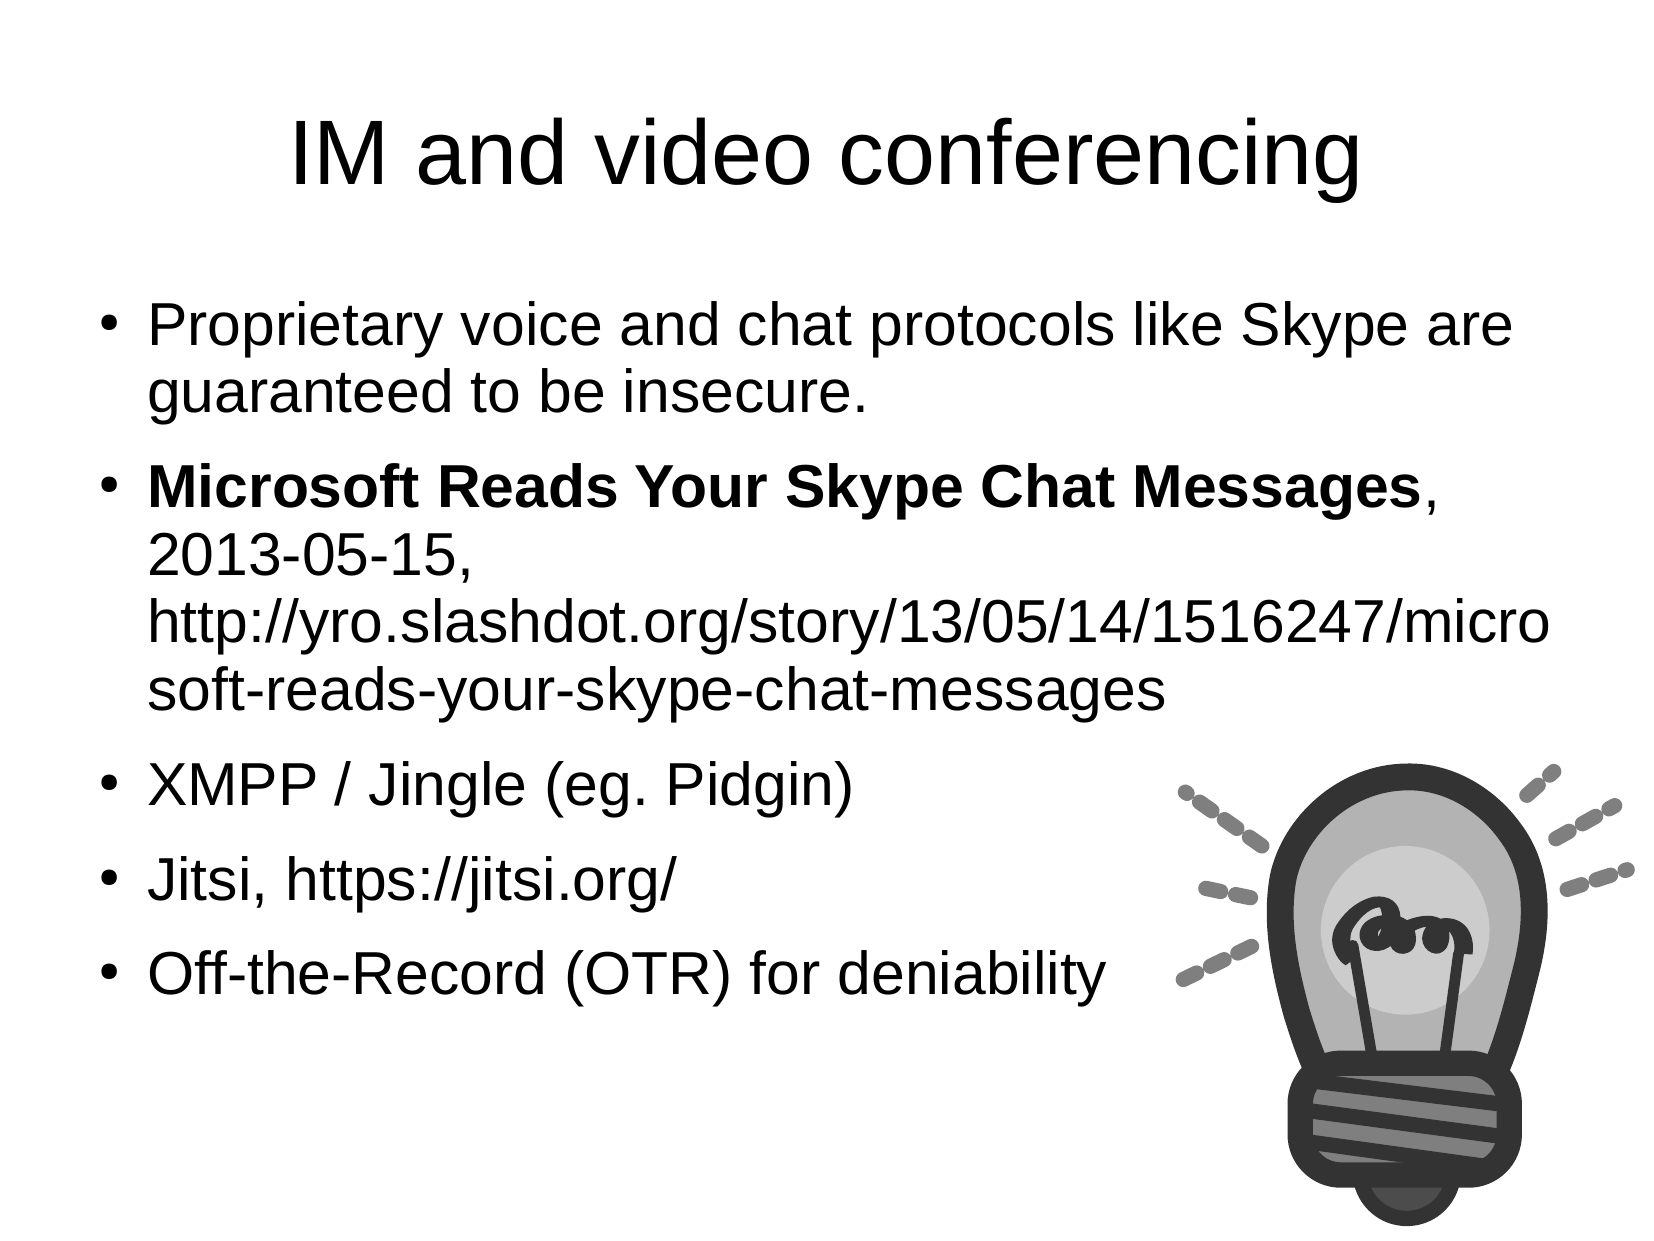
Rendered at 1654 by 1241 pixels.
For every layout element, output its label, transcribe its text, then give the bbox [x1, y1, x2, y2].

title IM and video conferencing [82, 49, 1571, 257]
picture [1157, 744, 1654, 1241]
list Proprietary voice and chat protocols like Skype are guaranteed to be insecure. Microsoft Reads Your Skype Chat Messages, 2013-05-15, http://yro.slashdot.org/story/13/05/14/1516247/microsoft-reads-your-skype-chat-messages XMPP / Jingle (eg. Pidgin) Jitsi, https://jitsi.org/ Off-the-Record (OTR) for deniability [82, 290, 1571, 1010]
